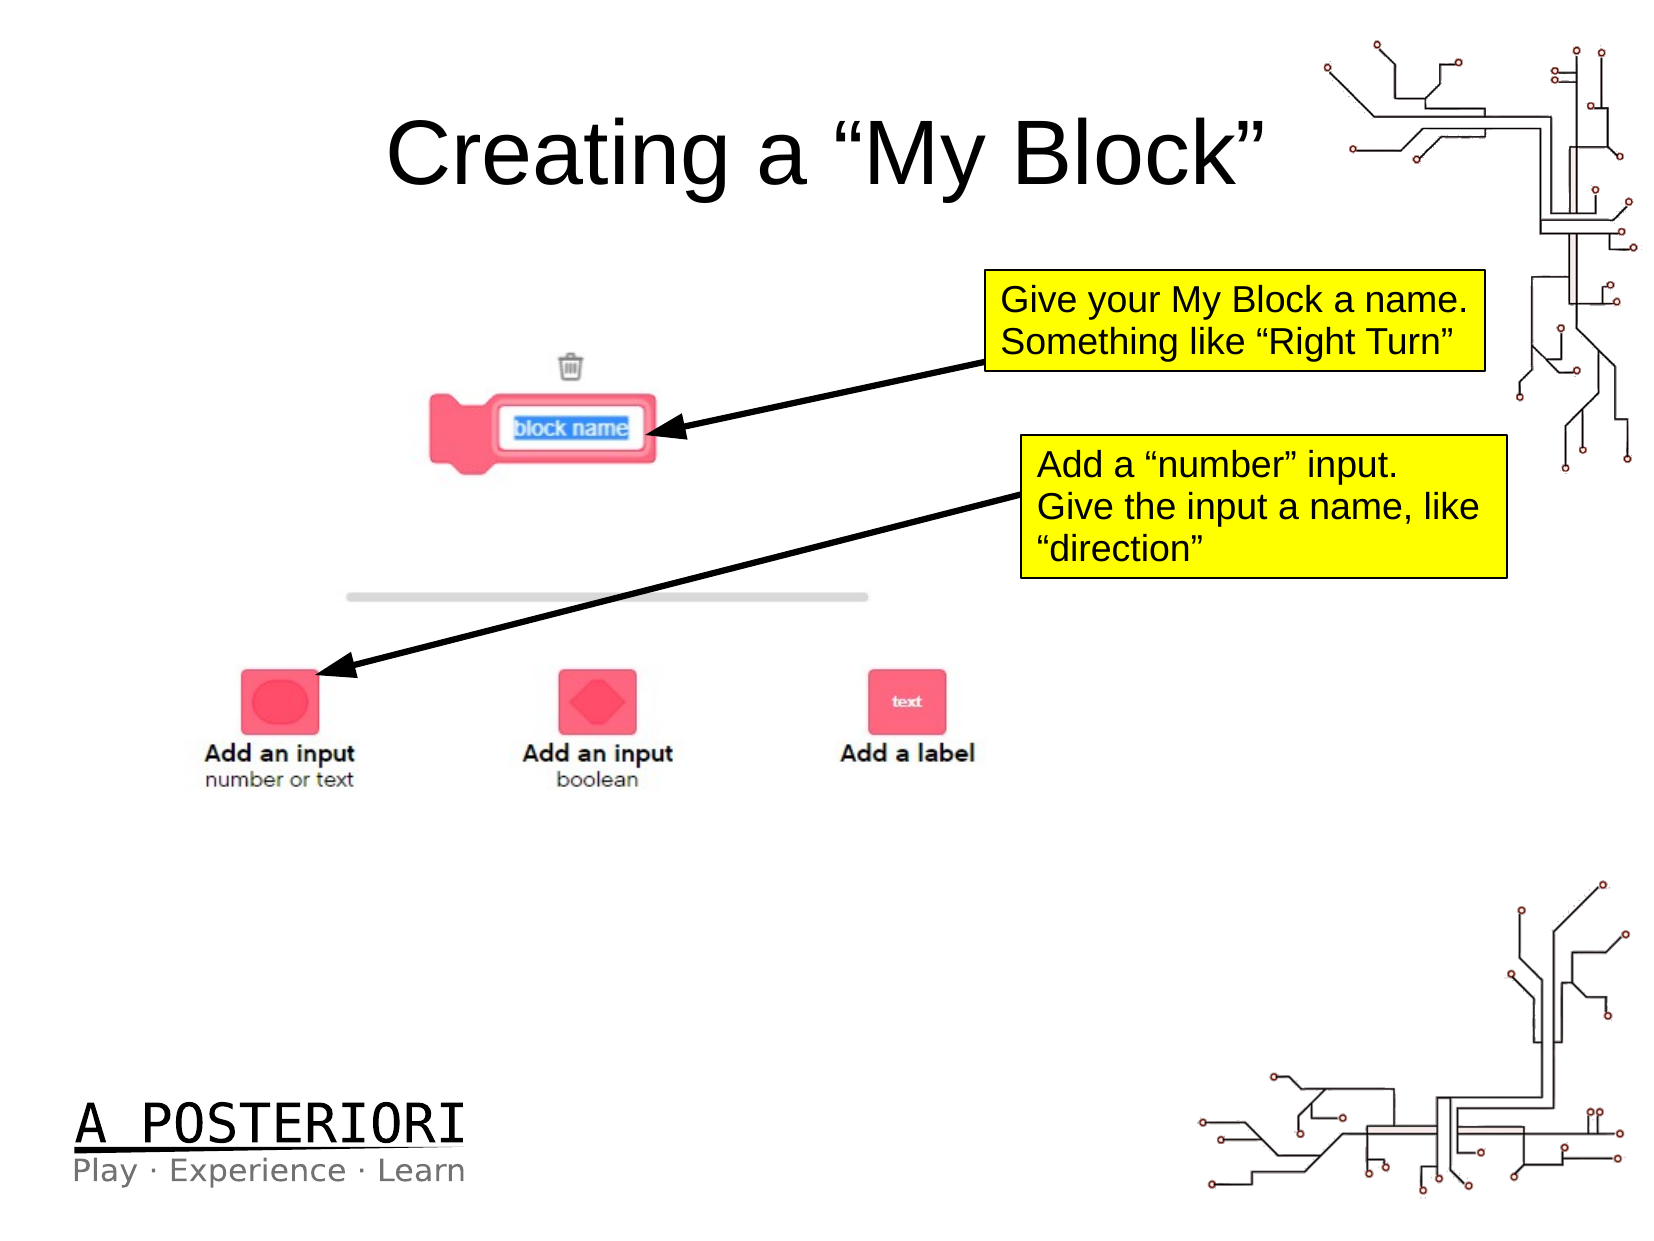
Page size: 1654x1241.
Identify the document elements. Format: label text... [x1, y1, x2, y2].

text_box Add a “number” input. Give the input a name, like “direction” [1021, 435, 1507, 578]
picture [135, 314, 1028, 812]
title Creating a “My Block” [82, 49, 1571, 257]
picture [1177, 863, 1635, 1200]
picture [1305, 35, 1643, 495]
text_box Give your My Block a name. Something like “Right Turn” [984, 270, 1485, 371]
